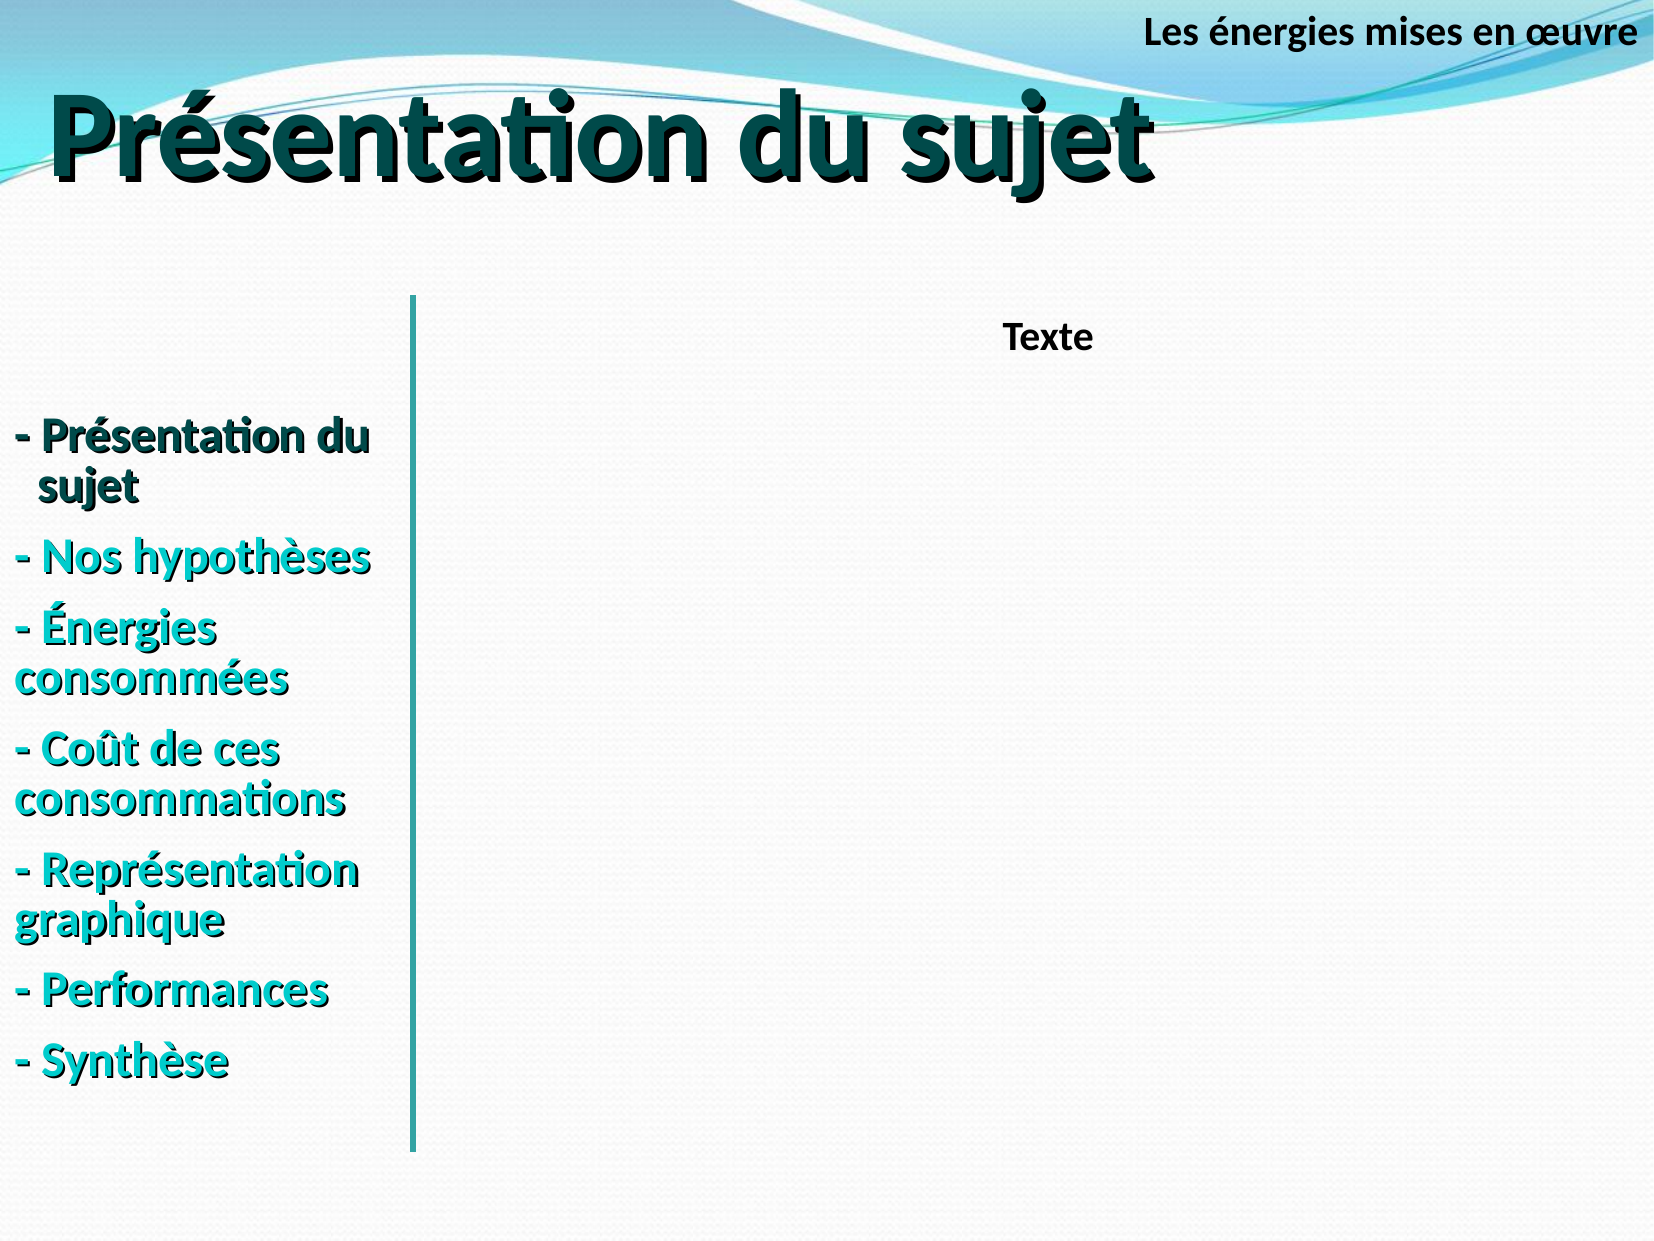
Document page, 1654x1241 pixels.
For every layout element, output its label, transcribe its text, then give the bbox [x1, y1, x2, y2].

text_box - Présentation du sujet - Nos hypothèses - Énergies consommées - Coût de ces consommations - Représentation graphique - Performances - Synthèse [0, 295, 414, 1209]
picture [0, 0, 1654, 1241]
text_box Les énergies mises en œuvre [265, 2, 1654, 69]
text_box Texte [442, 295, 1654, 384]
text_box Présentation du sujet [29, 59, 1418, 233]
